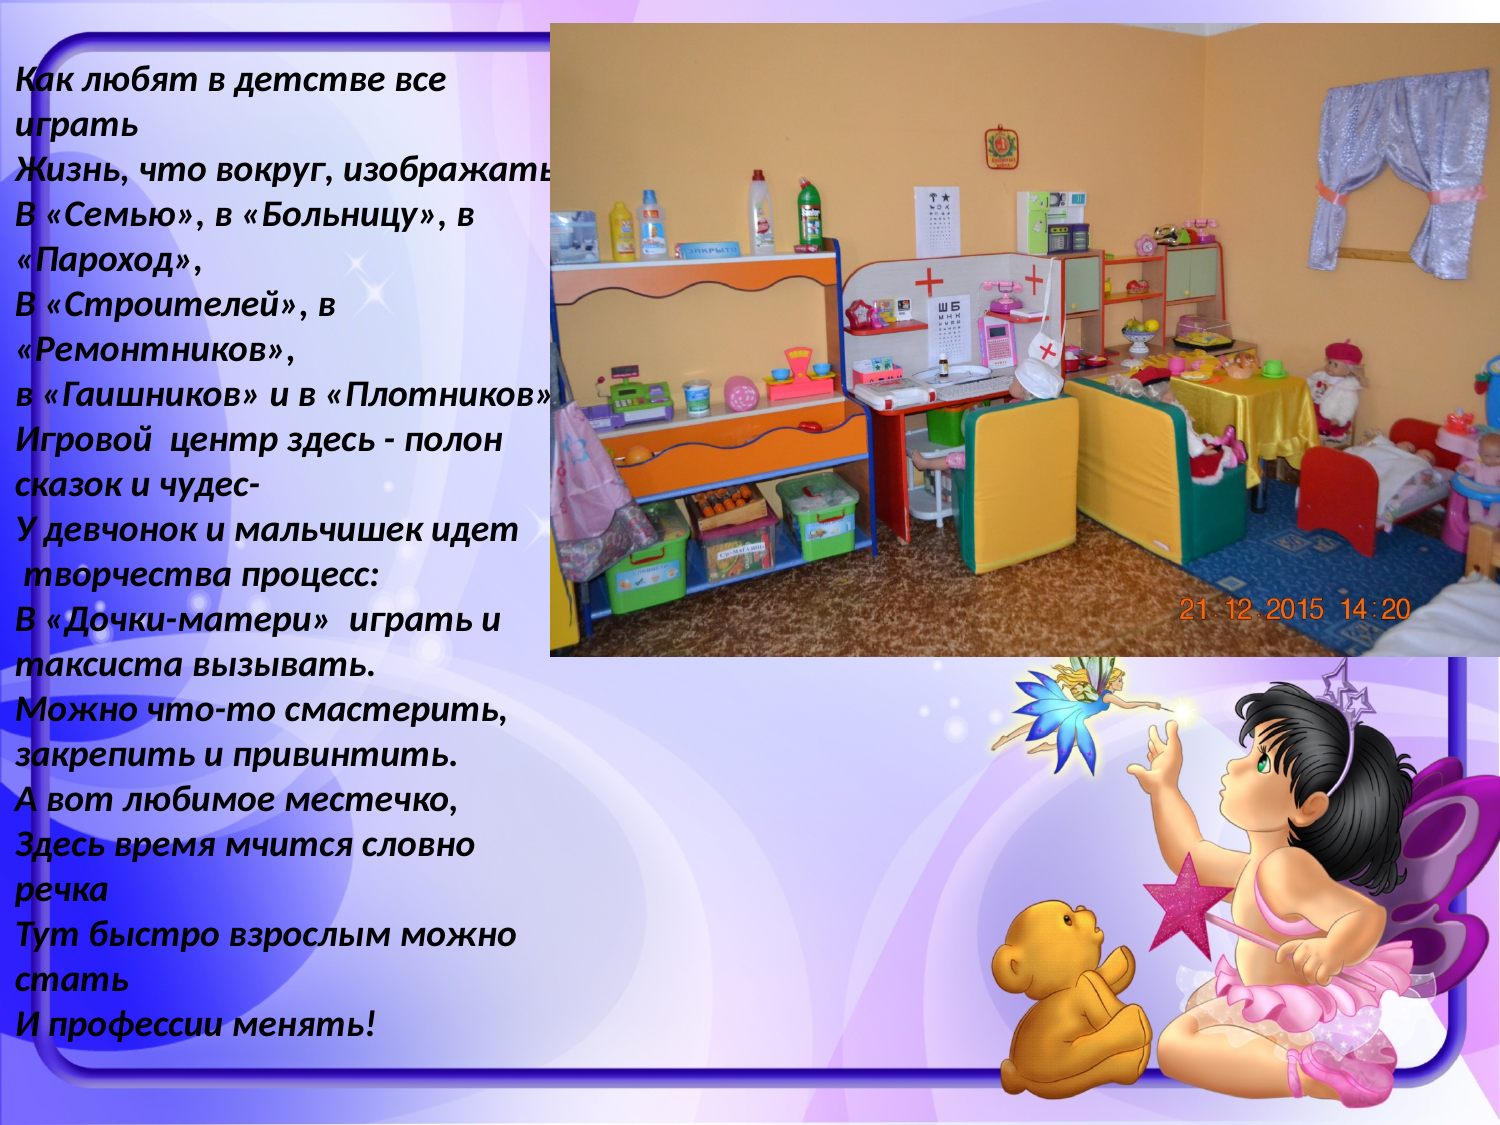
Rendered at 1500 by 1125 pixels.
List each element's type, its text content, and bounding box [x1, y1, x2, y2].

picture [0, 0, 1500, 1125]
text_box Как любят в детстве все играть Жизнь, что вокруг, изображать В «Семью», в «Больницу», в «Пароход», В «Строителей», в «Ремонтников», в «Гаишников» и в «Плотников». Игровой центр здесь - полон сказок и чудес- У девчонок и мальчишек идет творчества процесс: В «Дочки-матери» играть и таксиста вызывать. Можно что-то смастерить, закрепить и привинтить. А вот любимое местечко, Здесь время мчится словно речка Тут быстро взрослым можно стать И профессии менять! [0, 46, 586, 1097]
